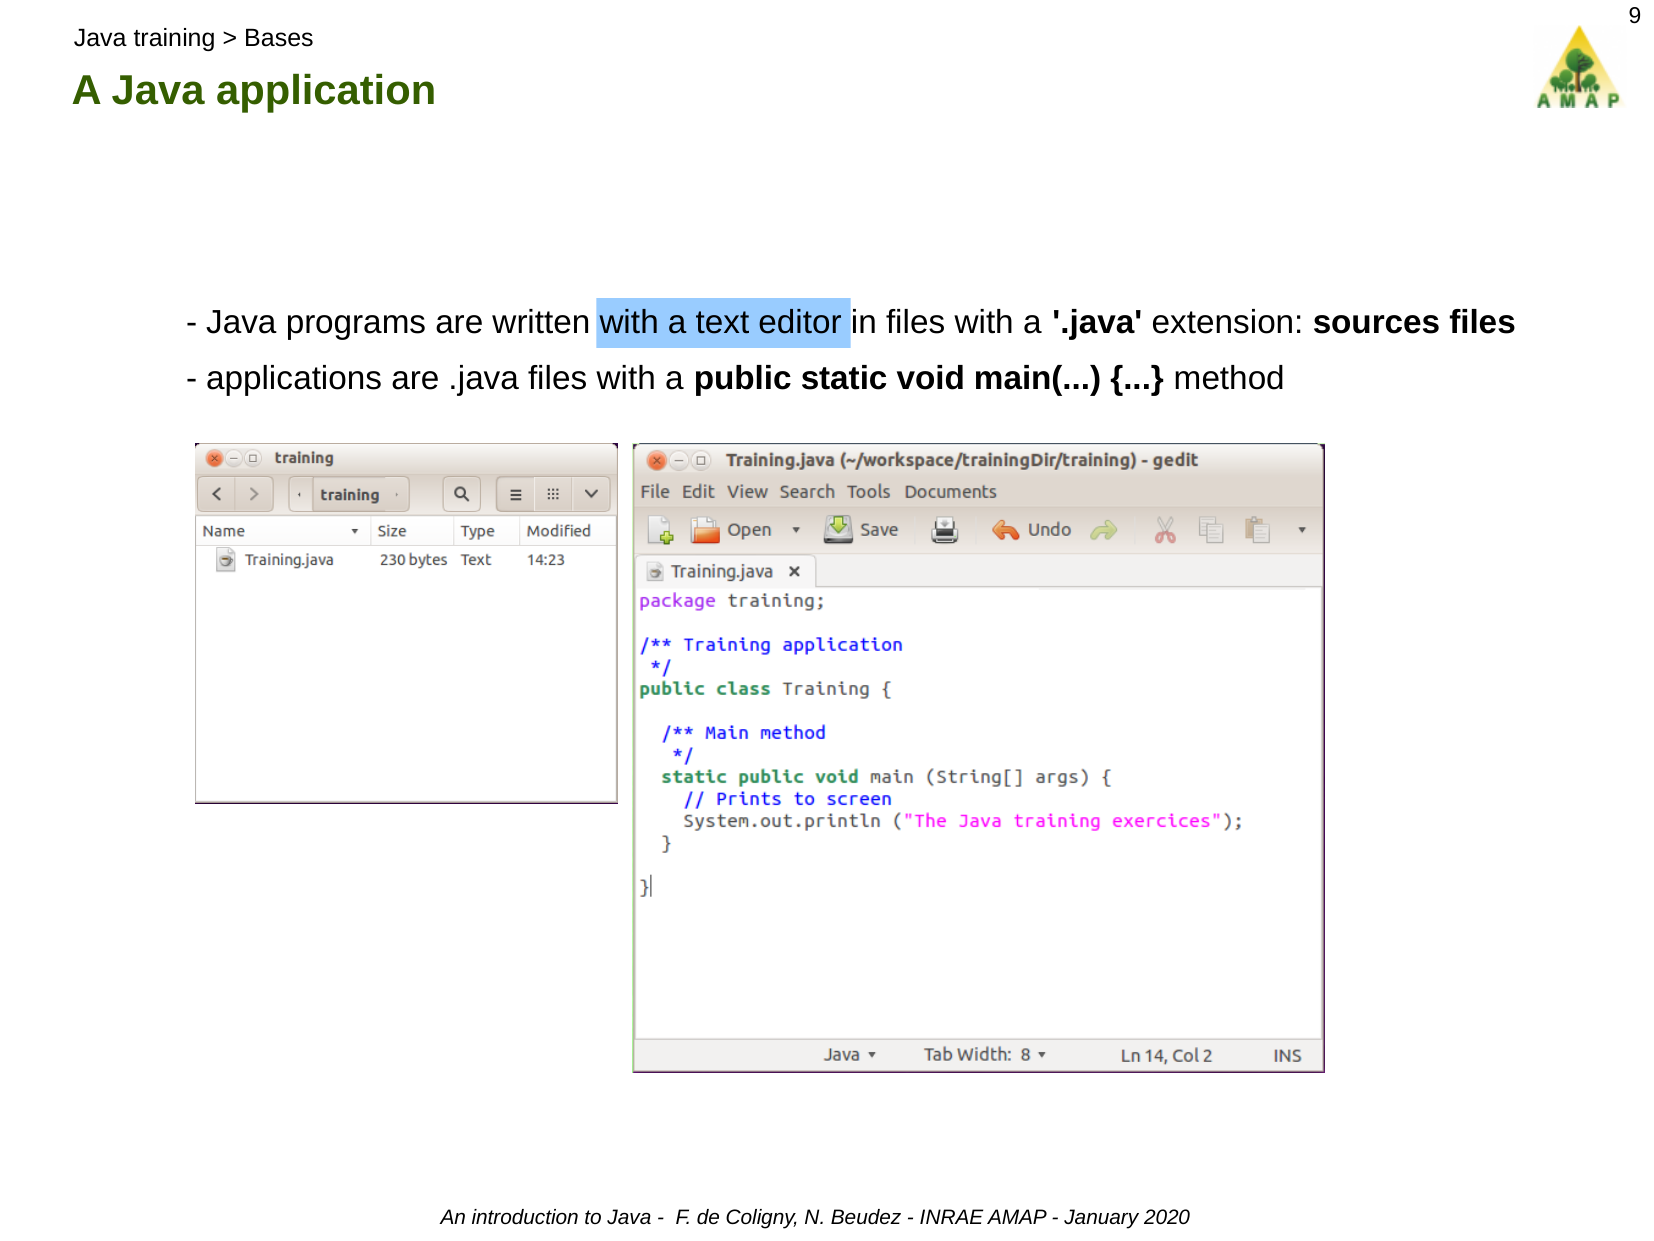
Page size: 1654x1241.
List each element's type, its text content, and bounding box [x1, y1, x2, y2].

text_box A Java application [56, 59, 1120, 121]
picture [632, 443, 1325, 1073]
text_box - Java programs are written with a text editor in files with a '.java' extension: sources files - applications are .java files with a public static void main(...) {...} method [171, 278, 1613, 404]
picture [195, 443, 618, 804]
picture [1533, 25, 1627, 108]
text_box Java training > Bases [59, 16, 1004, 60]
